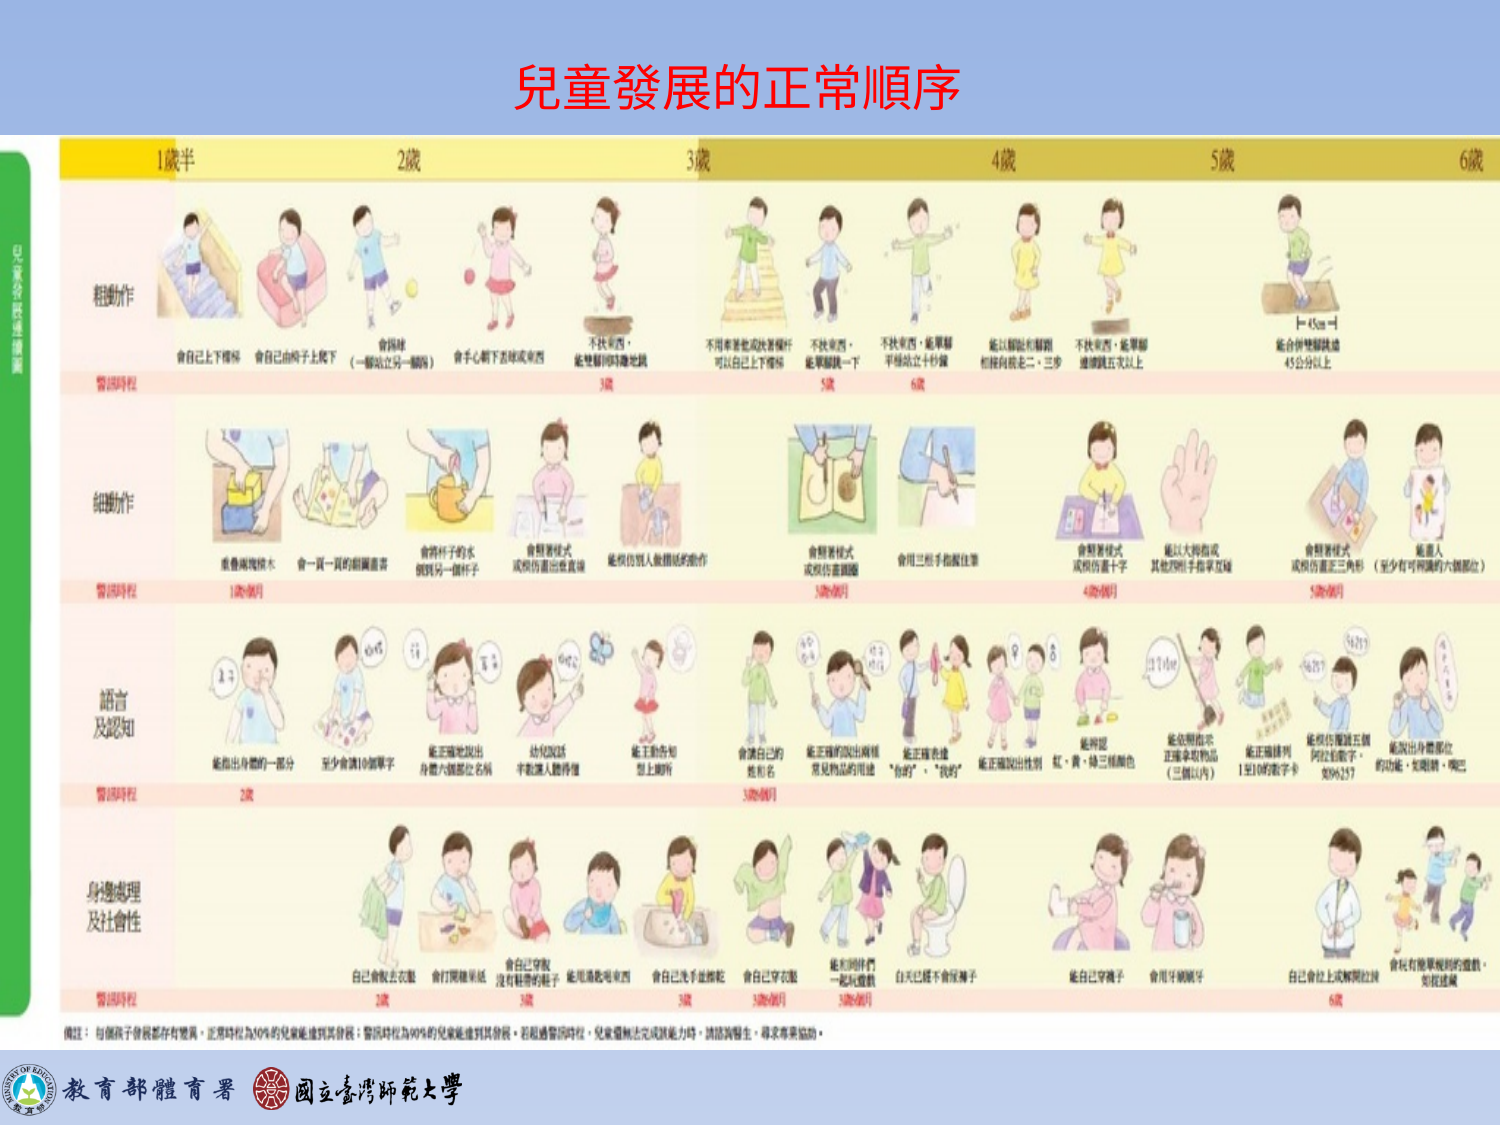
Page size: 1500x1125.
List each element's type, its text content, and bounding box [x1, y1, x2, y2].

picture [0, 135, 1500, 1051]
title 兒童發展的正常順序 [75, 23, 1426, 135]
